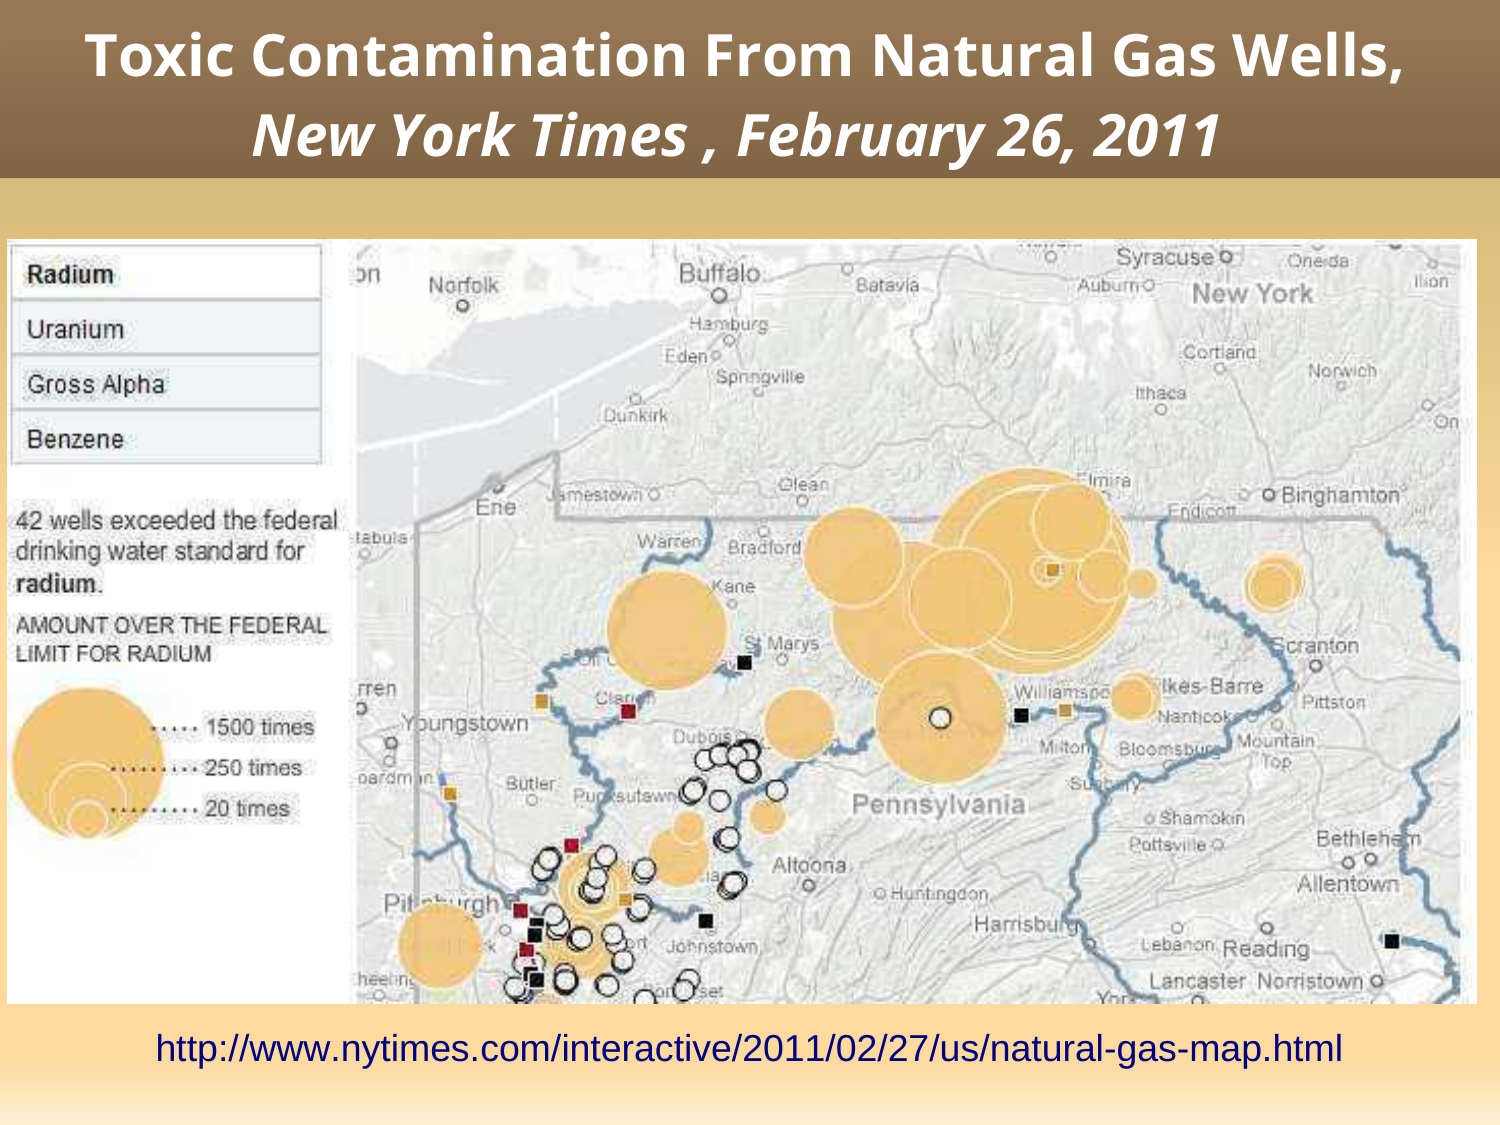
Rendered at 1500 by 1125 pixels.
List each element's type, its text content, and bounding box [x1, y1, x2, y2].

title Toxic Contamination From Natural Gas Wells, New York Times , February 26, 2011 [69, 0, 1420, 188]
picture [0, 0, 1500, 1125]
text_box http://www.nytimes.com/interactive/2011/02/27/us/natural-gas-map.html [140, 1016, 1359, 1077]
